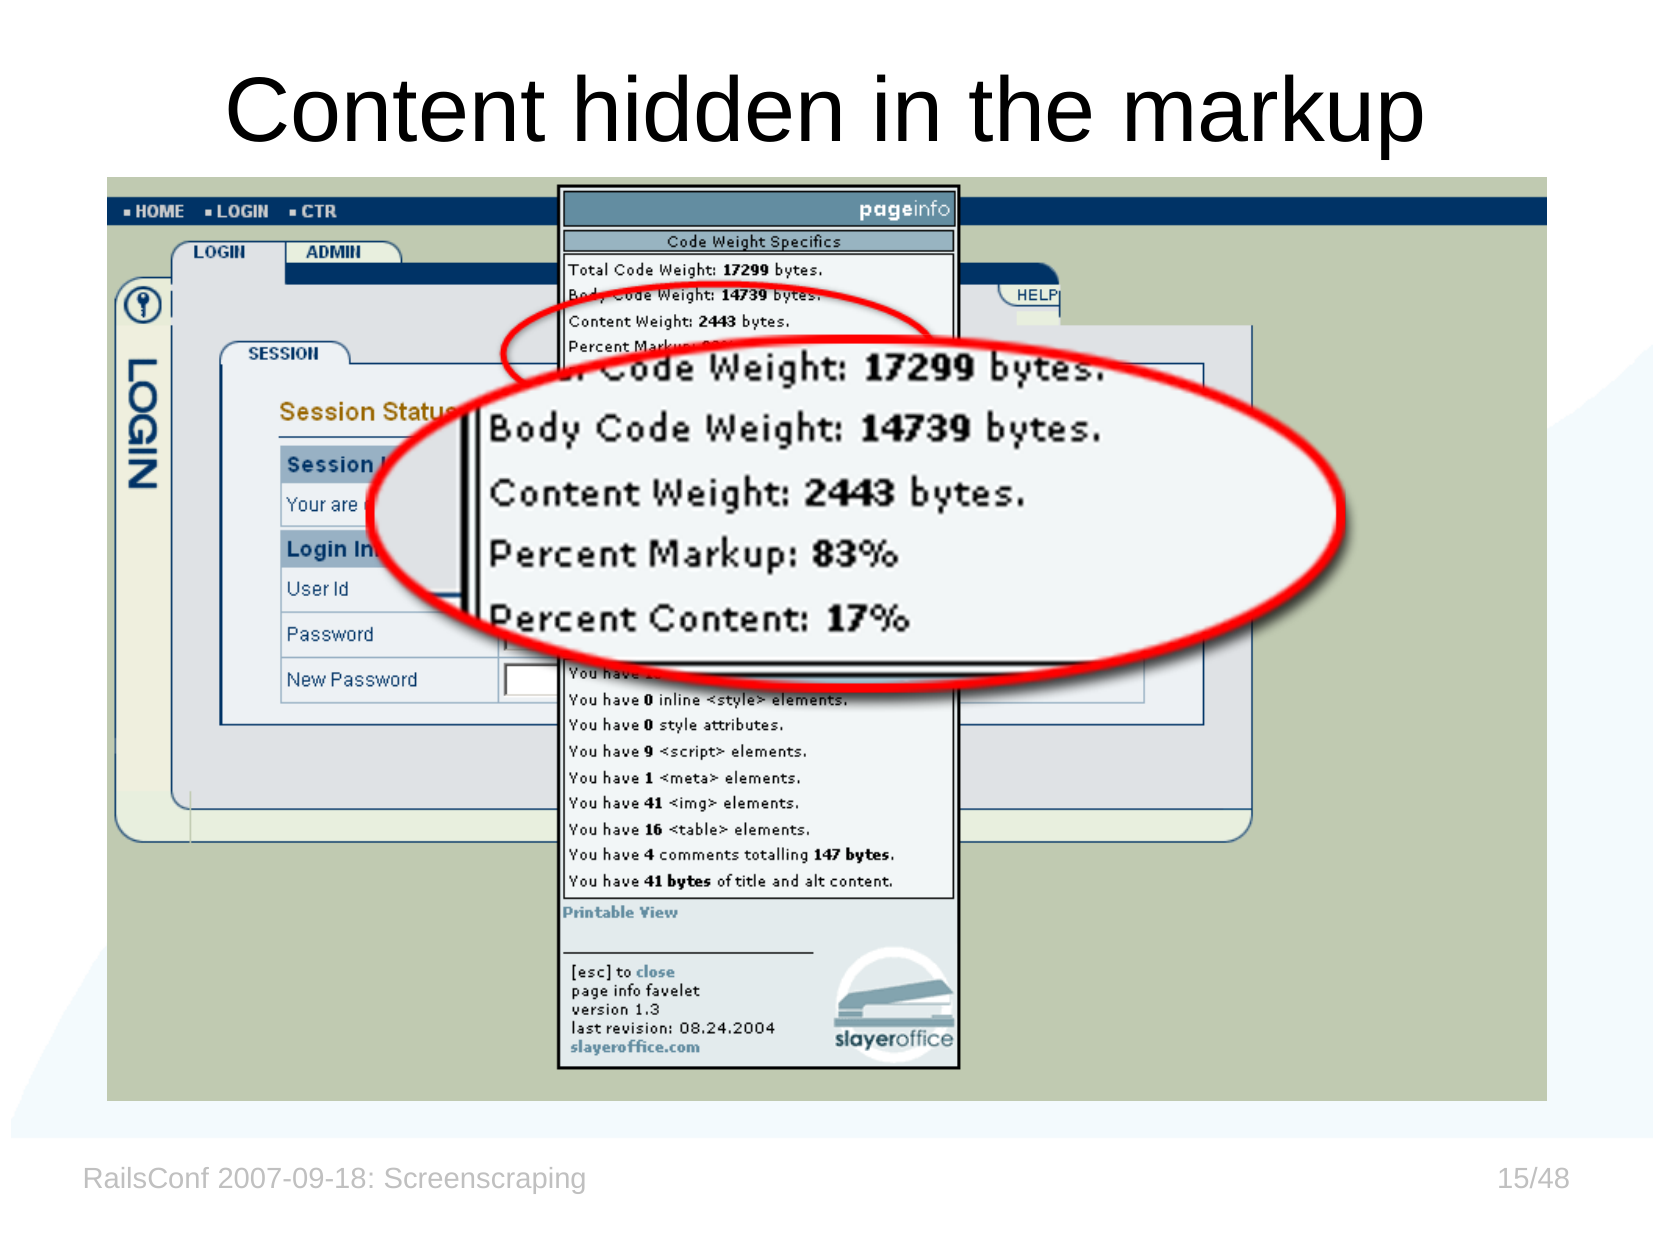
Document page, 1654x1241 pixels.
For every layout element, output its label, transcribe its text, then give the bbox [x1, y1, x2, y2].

title Content hidden in the markup [82, 49, 1571, 178]
picture [11, 0, 1653, 1231]
